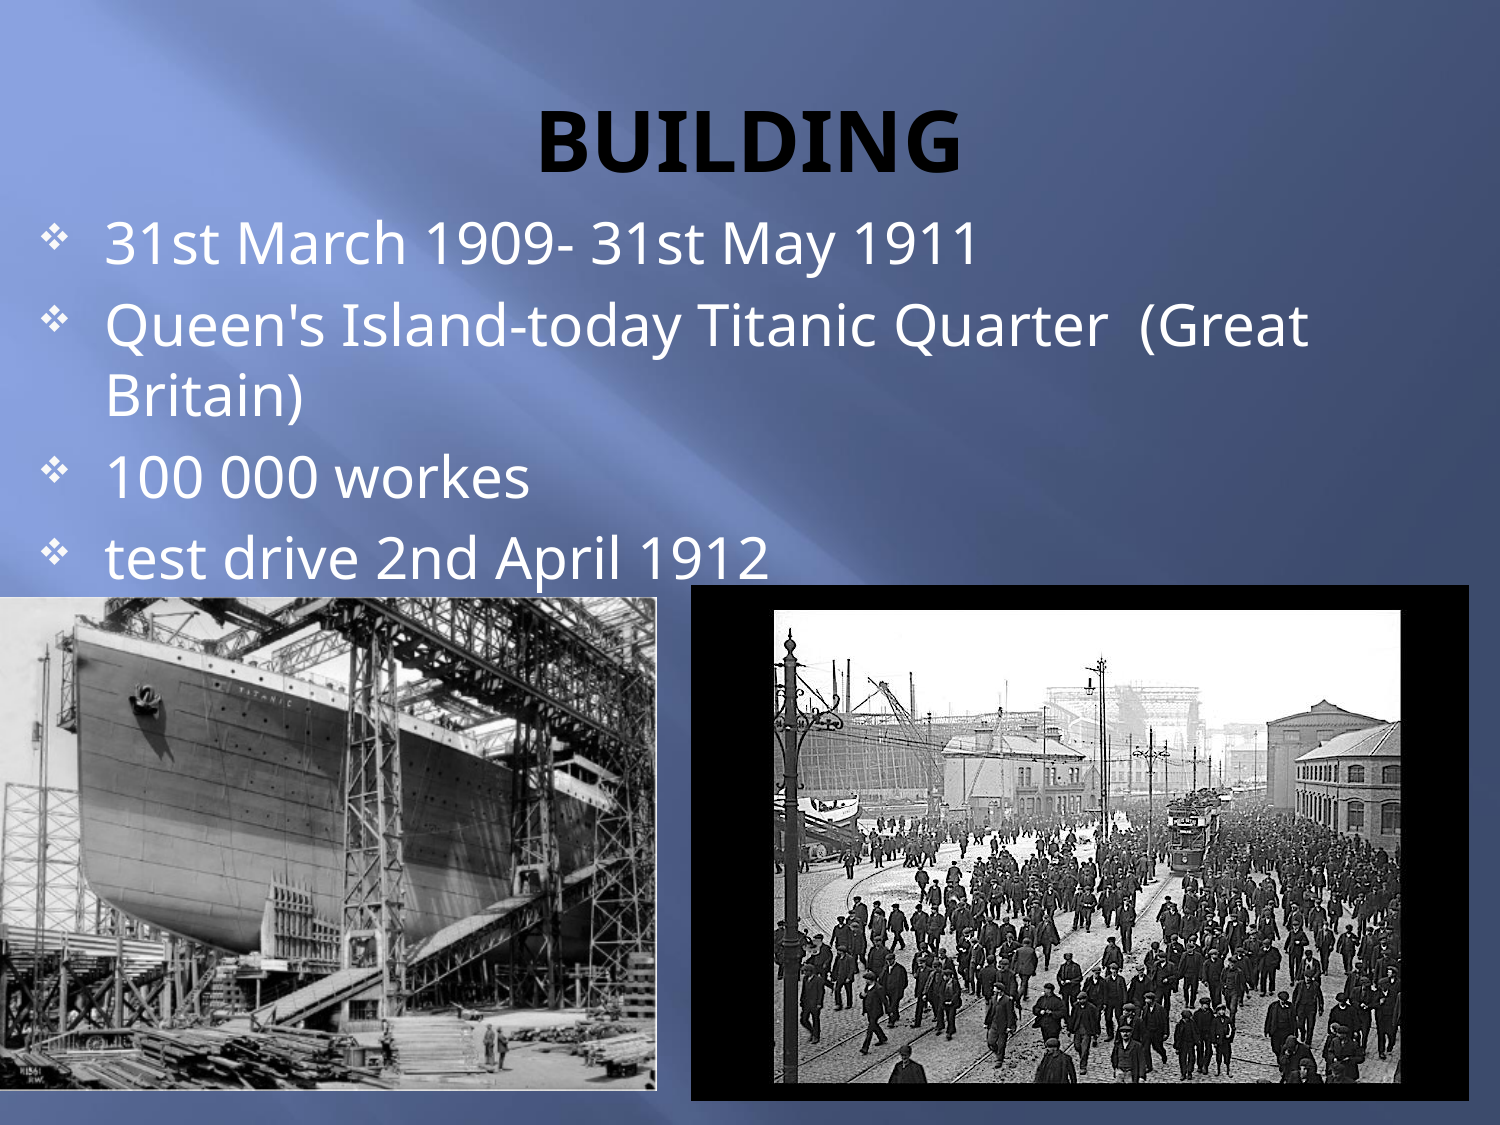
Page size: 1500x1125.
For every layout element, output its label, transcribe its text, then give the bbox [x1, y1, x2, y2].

title BUILDING [75, 45, 1425, 199]
picture [0, 0, 1500, 199]
list 31st March 1909- 31st May 1911 Queen's Island-today Titanic Quarter (Great Britain) 100 000 workes test drive 2nd April 1912 [0, 199, 1500, 972]
picture [0, 585, 1500, 1125]
